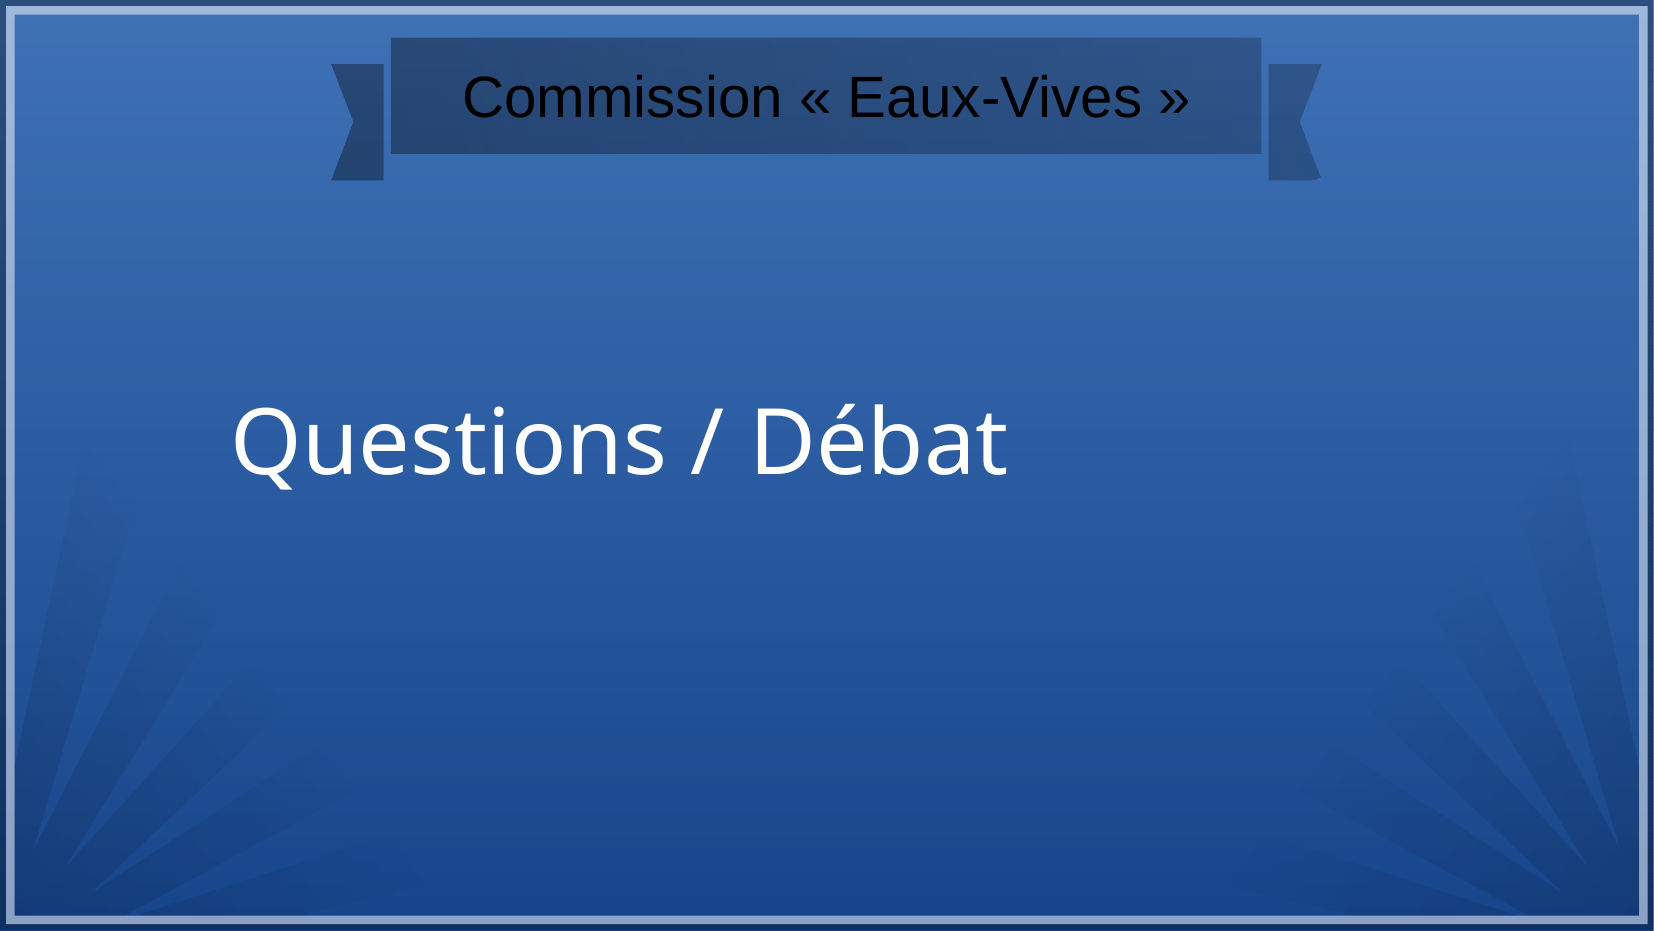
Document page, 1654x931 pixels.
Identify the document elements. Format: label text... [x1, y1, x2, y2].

list Questions / Débat [80, 201, 1569, 847]
title Commission « Eaux-Vives » [389, 59, 1264, 130]
